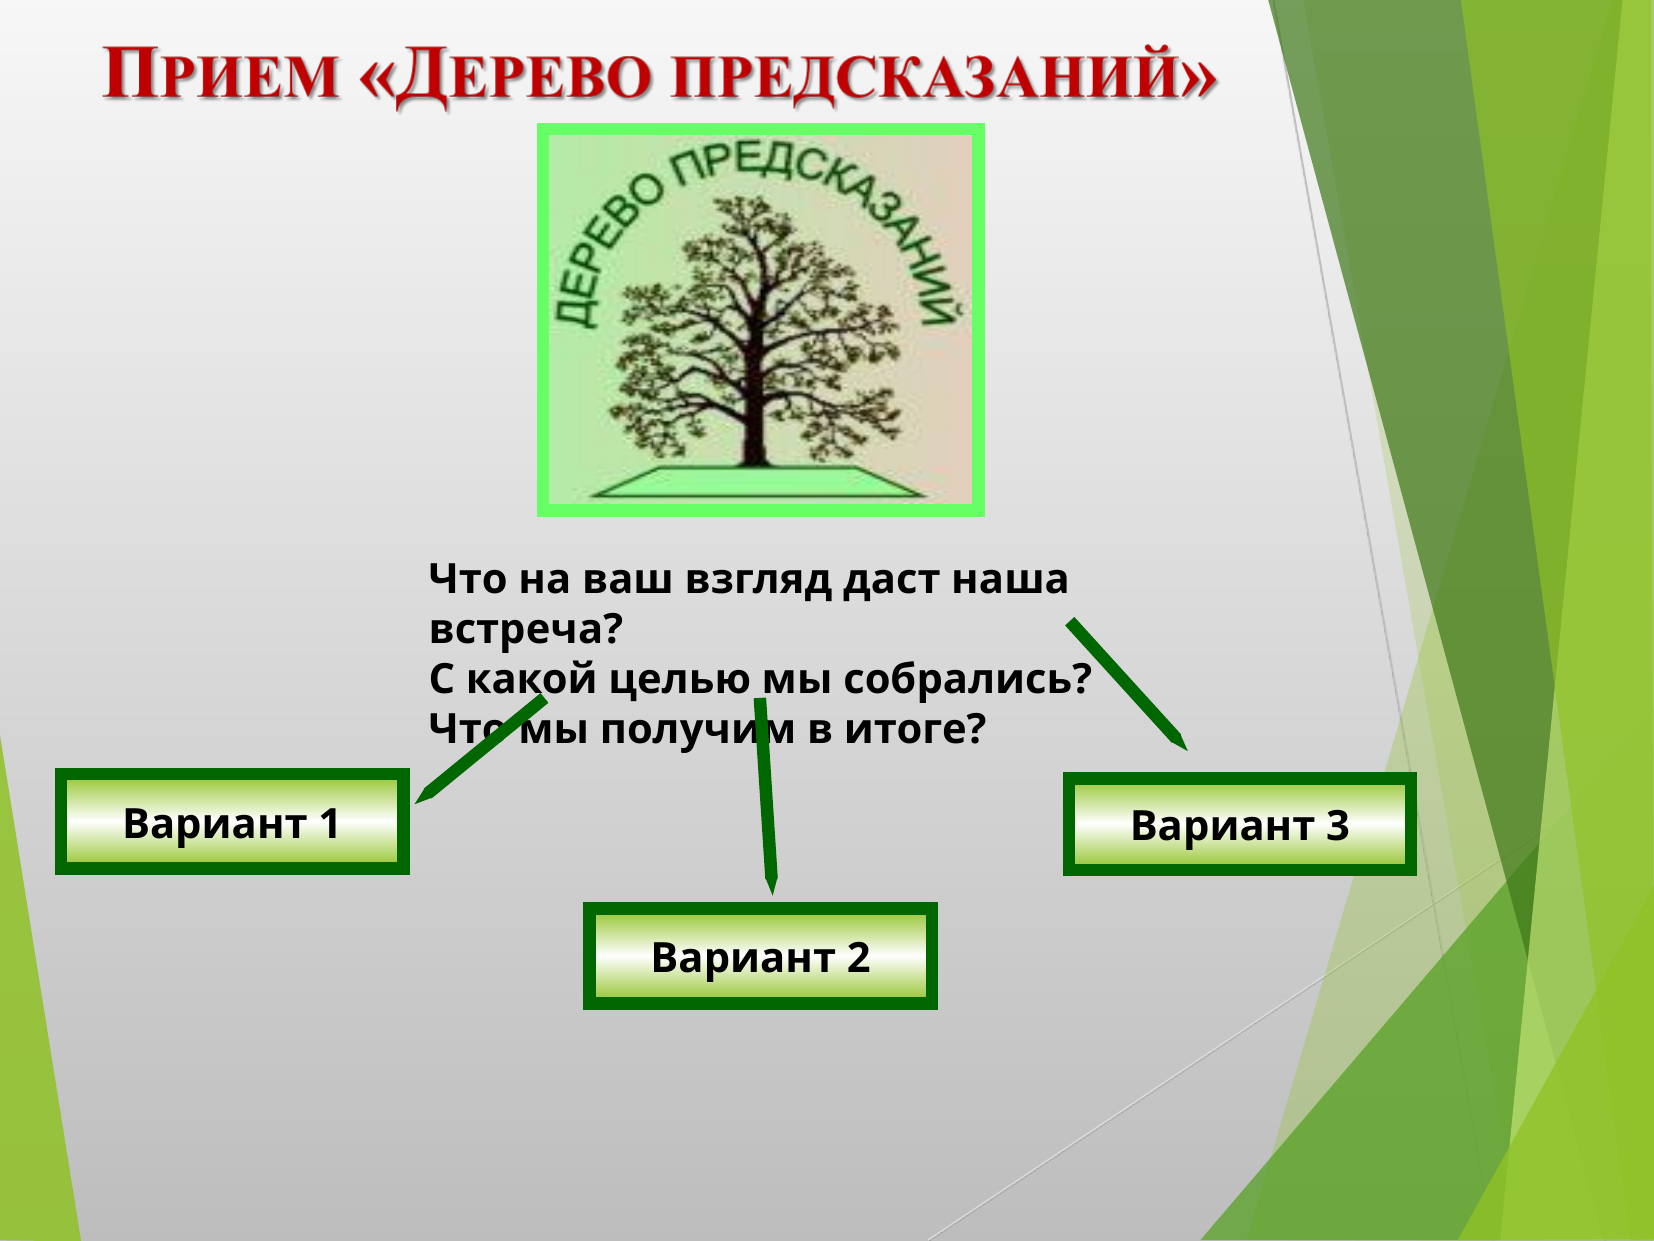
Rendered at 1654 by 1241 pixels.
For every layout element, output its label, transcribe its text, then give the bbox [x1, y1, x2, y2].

picture [54, 0, 1270, 167]
picture [549, 135, 973, 505]
text_box Вариант 1 [61, 774, 404, 869]
text_box Вариант 3 [1069, 779, 1411, 870]
text_box Вариант 2 [589, 909, 932, 1003]
text_box Что на ваш взгляд даст наша встреча? С какой целью мы собрались? Что мы получим в итоге? [414, 544, 1240, 759]
